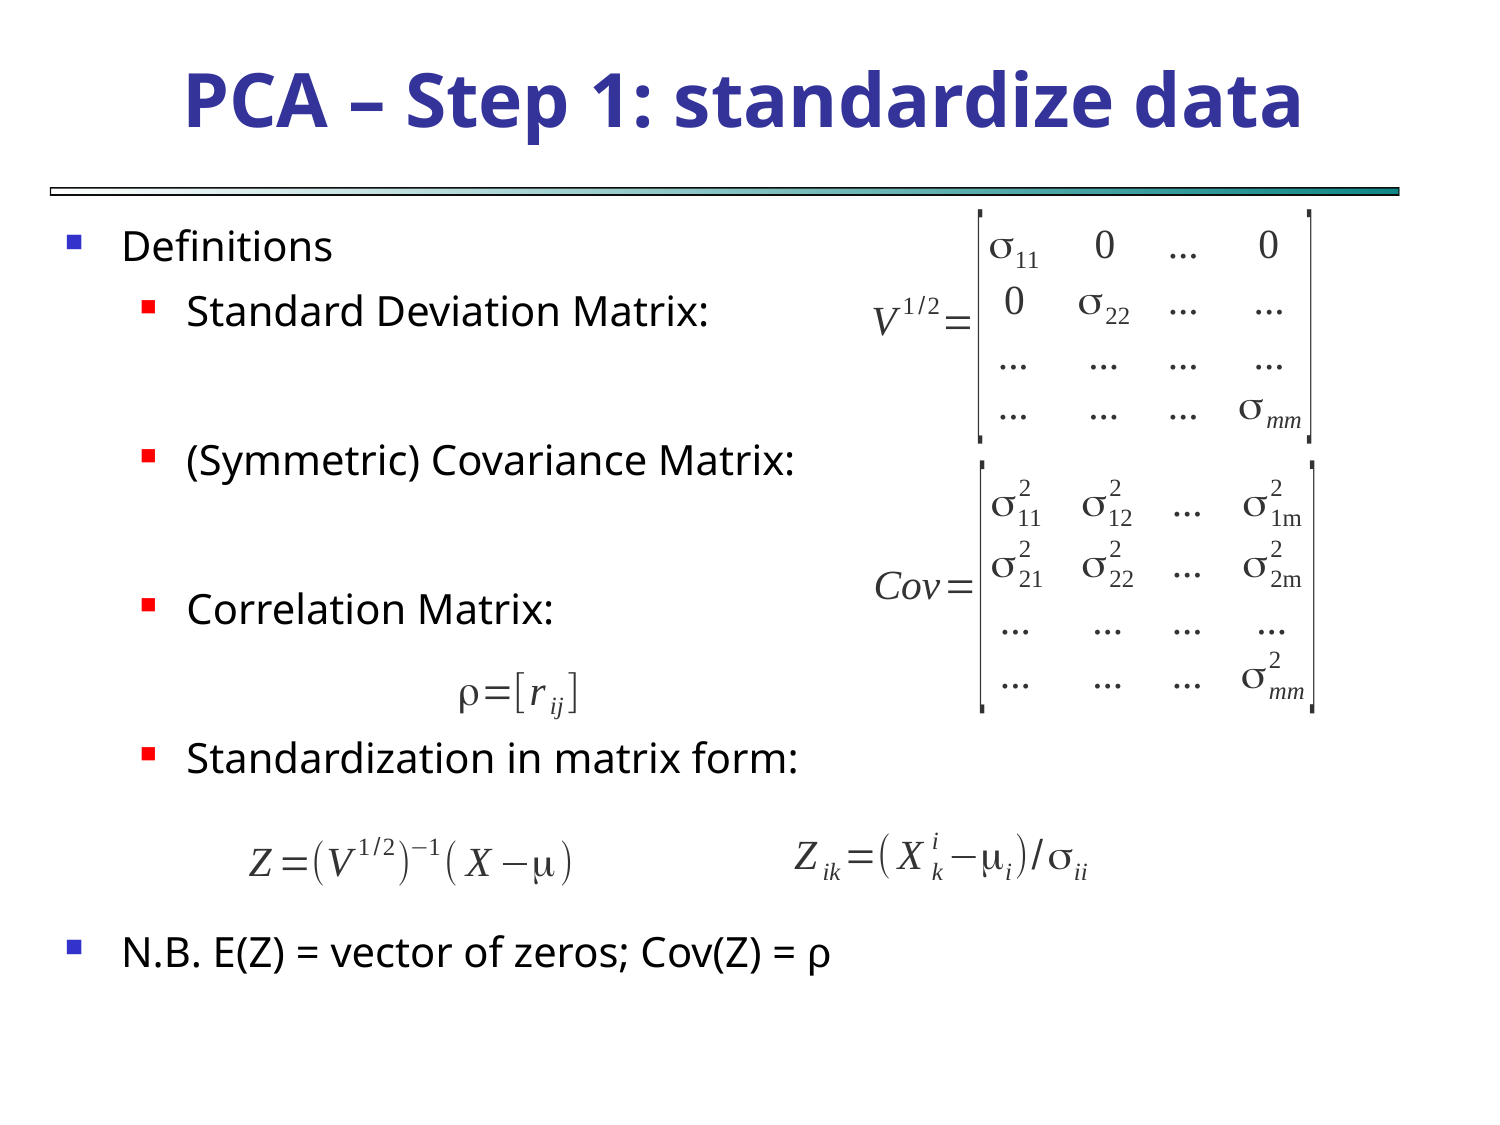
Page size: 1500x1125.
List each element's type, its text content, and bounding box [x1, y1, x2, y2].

list Definitions Standard Deviation Matrix: (Symmetric) Covariance Matrix: Correlation Matrix: Standardization in matrix form: N.B. E(Z) = vector of zeros; Cov(Z) = ρ [49, 212, 1425, 1066]
chart [240, 834, 580, 889]
chart [865, 207, 1321, 445]
chart [451, 668, 586, 721]
title PCA – Step 1: standardize data [24, 44, 1463, 150]
chart [786, 827, 1096, 886]
chart [867, 459, 1324, 716]
